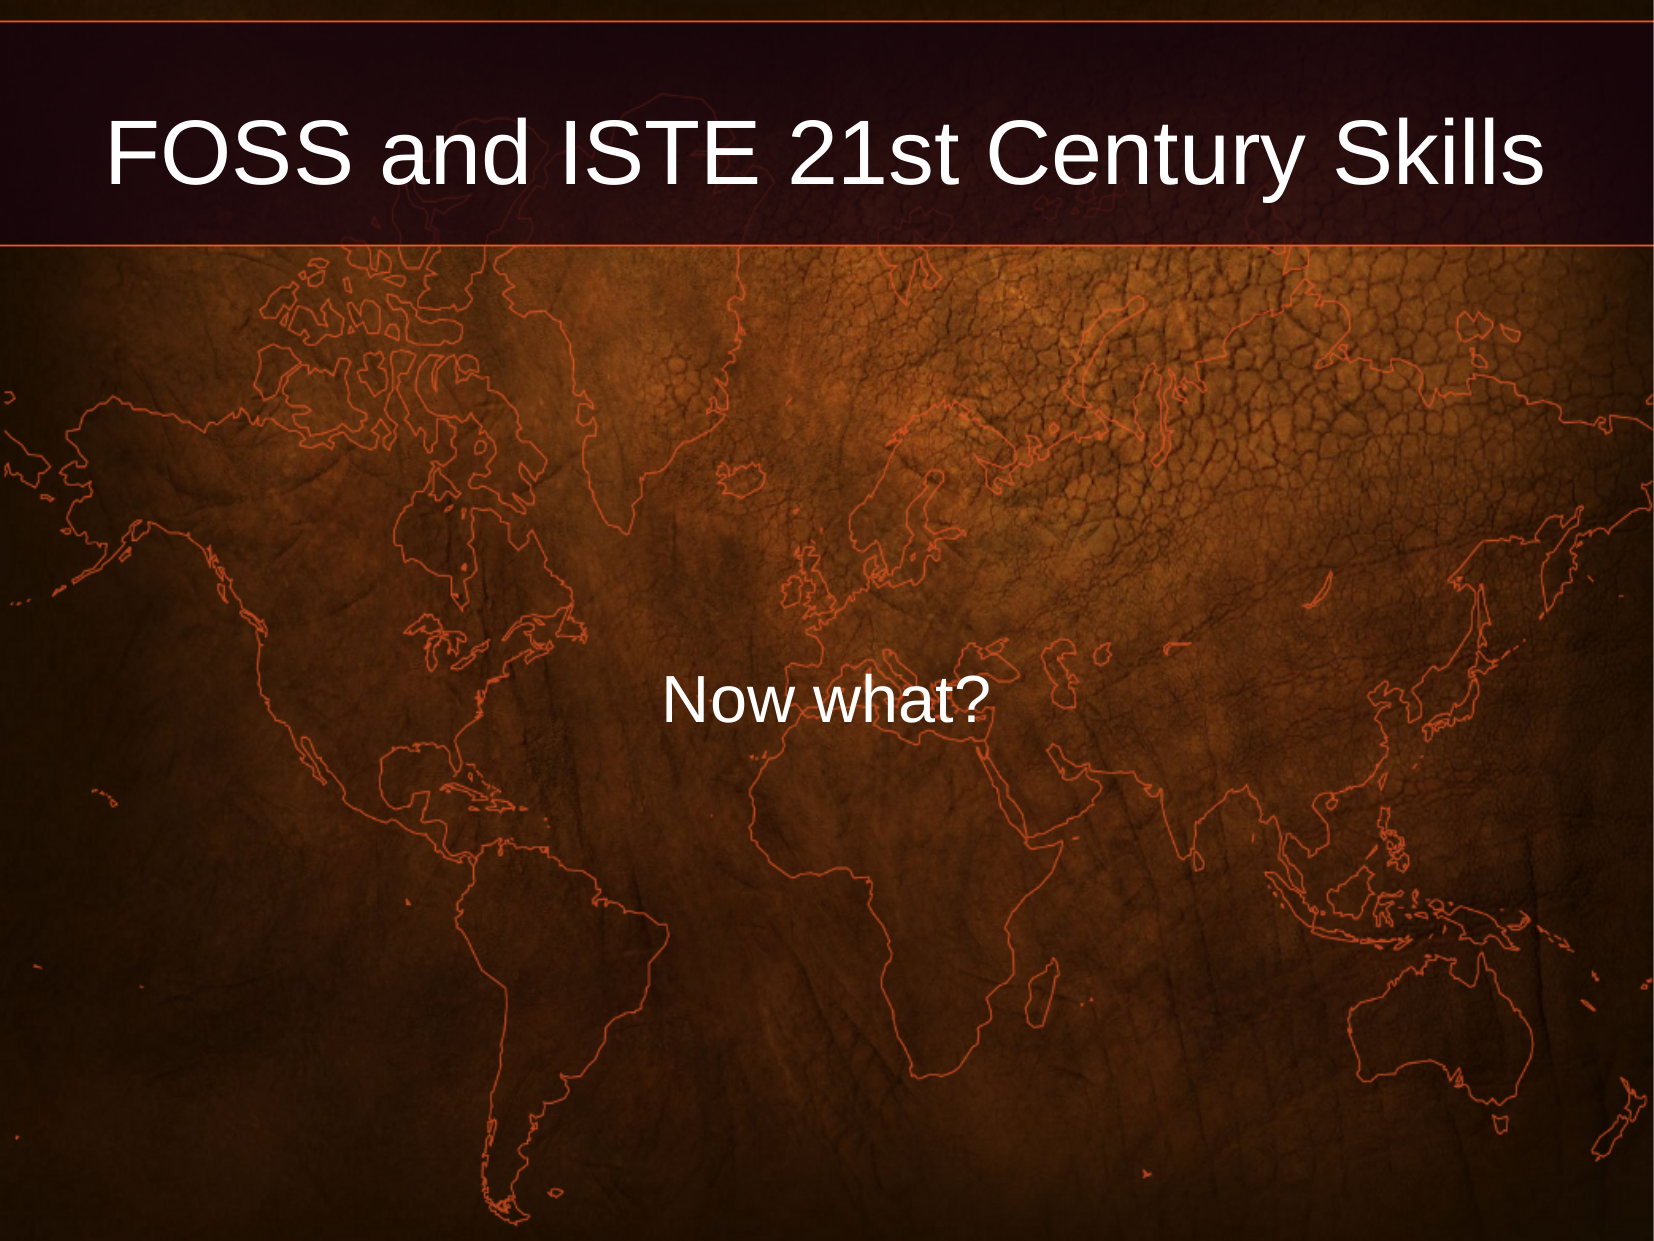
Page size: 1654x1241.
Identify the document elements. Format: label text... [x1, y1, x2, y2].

subtitle Now what? [82, 290, 1571, 1109]
title FOSS and ISTE 21st Century Skills [82, 49, 1571, 257]
picture [0, 0, 1654, 1241]
